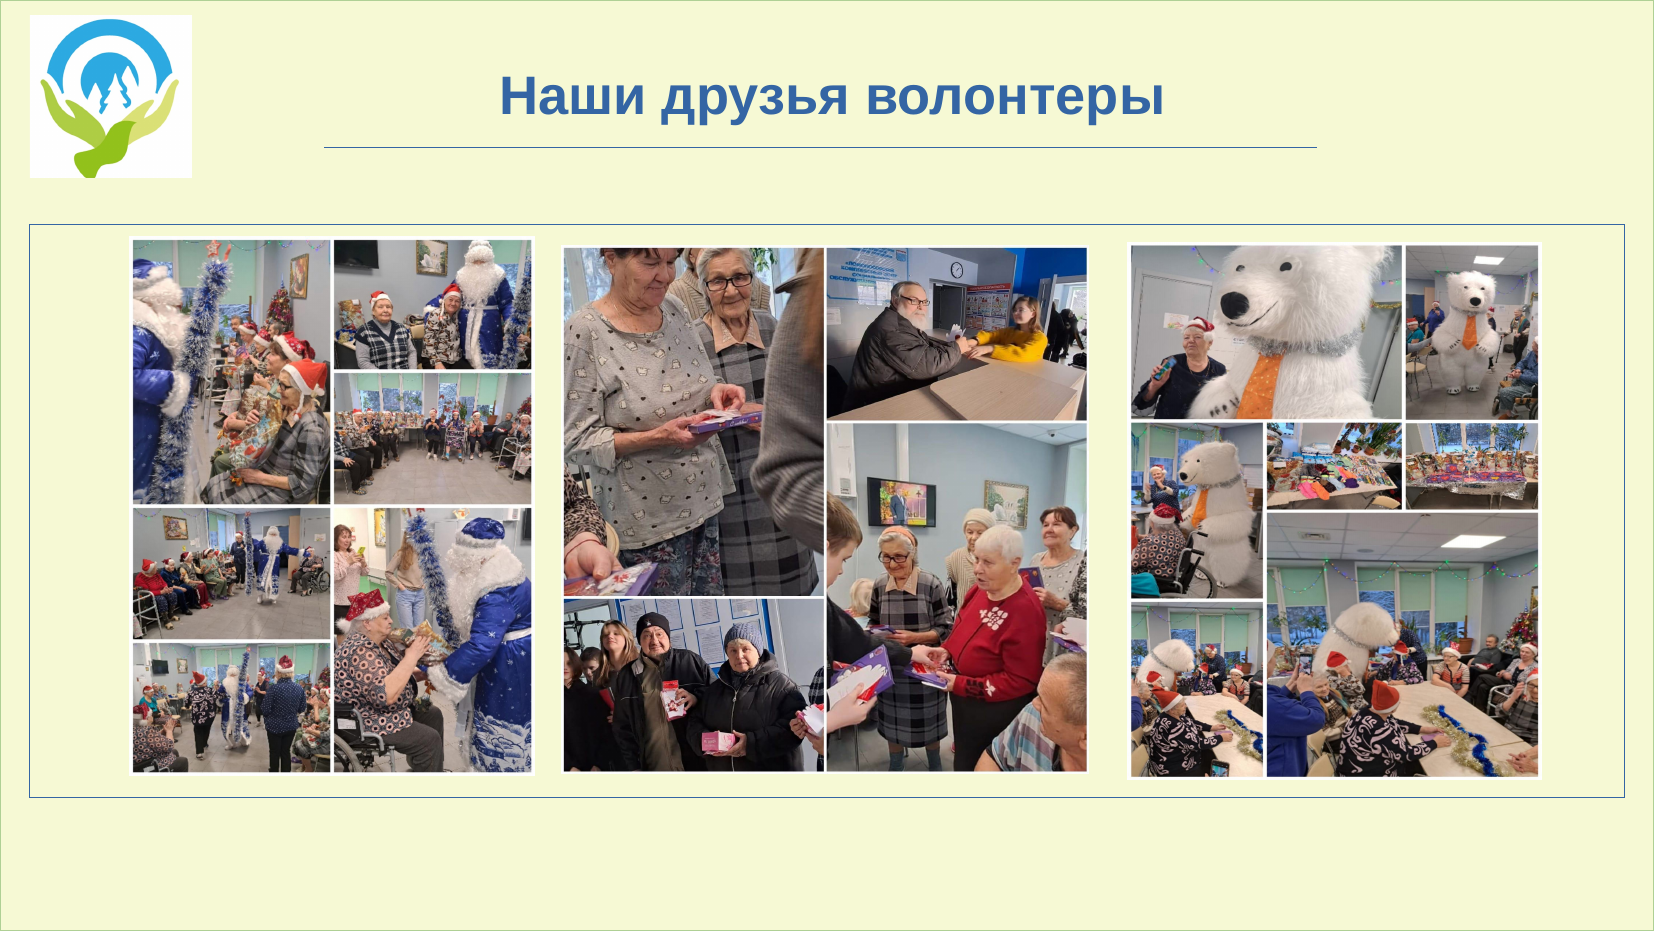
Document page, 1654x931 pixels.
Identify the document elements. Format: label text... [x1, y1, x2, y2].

text_box [0, 0, 1654, 931]
picture [1127, 242, 1542, 780]
picture [129, 236, 535, 776]
title Наши друзья волонтеры [192, 17, 1577, 173]
picture [29, 15, 192, 178]
picture [561, 245, 1089, 774]
